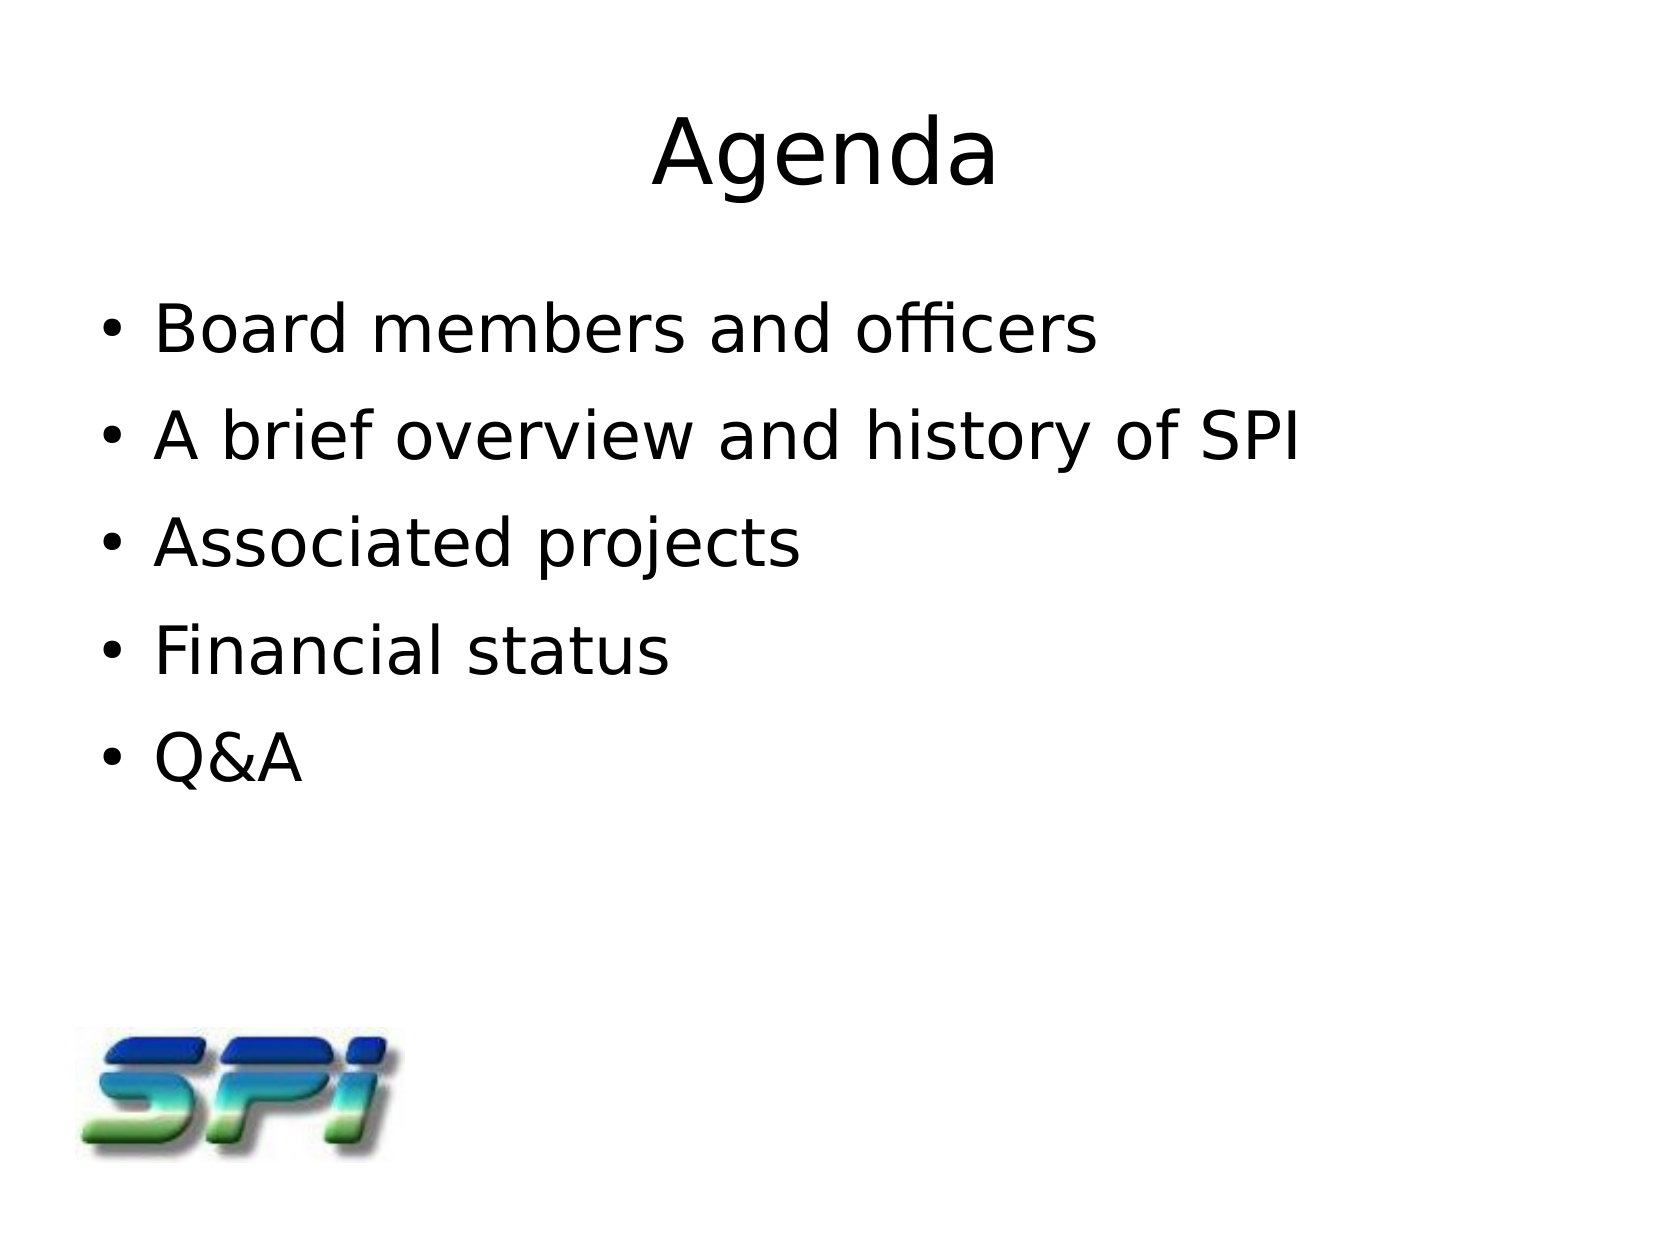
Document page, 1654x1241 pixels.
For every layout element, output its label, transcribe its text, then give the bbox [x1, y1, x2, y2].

picture [75, 1027, 405, 1163]
list Board members and officers A brief overview and history of SPI Associated projects Financial status Q&A [82, 290, 1571, 1094]
title Agenda [82, 49, 1571, 257]
